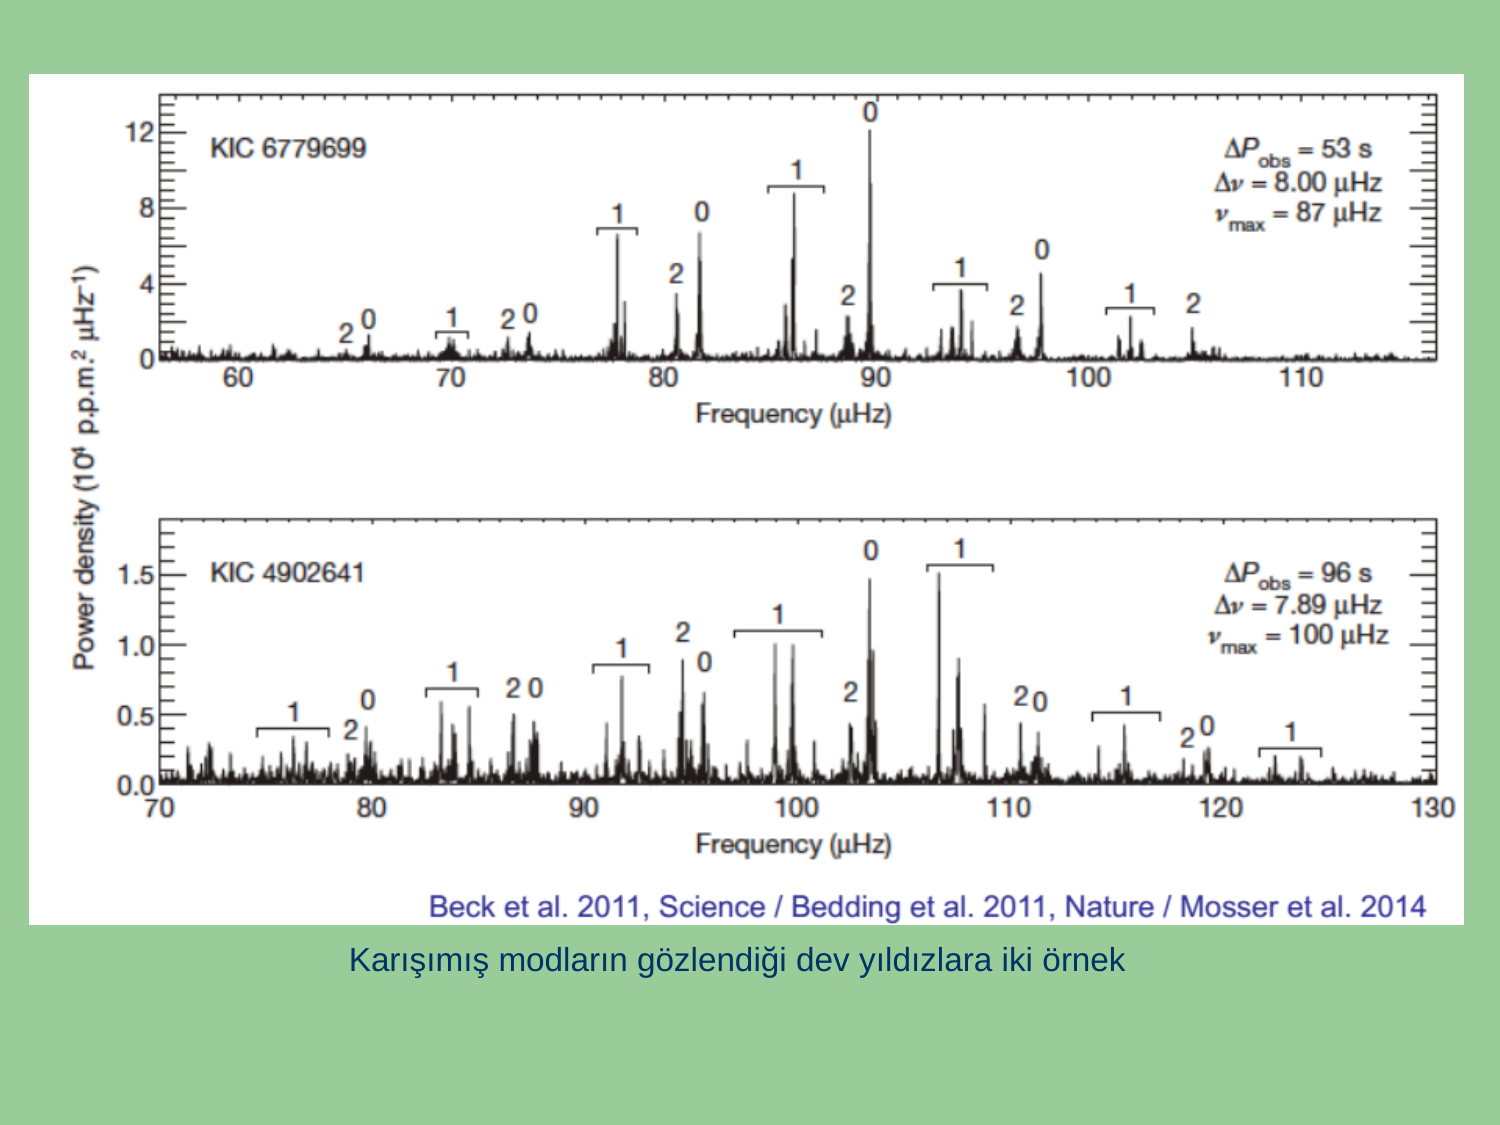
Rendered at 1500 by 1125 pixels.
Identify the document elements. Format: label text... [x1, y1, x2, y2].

picture [29, 74, 1464, 925]
text_box Karışımış modların gözlendiği dev yıldızlara iki örnek [45, 934, 1441, 991]
